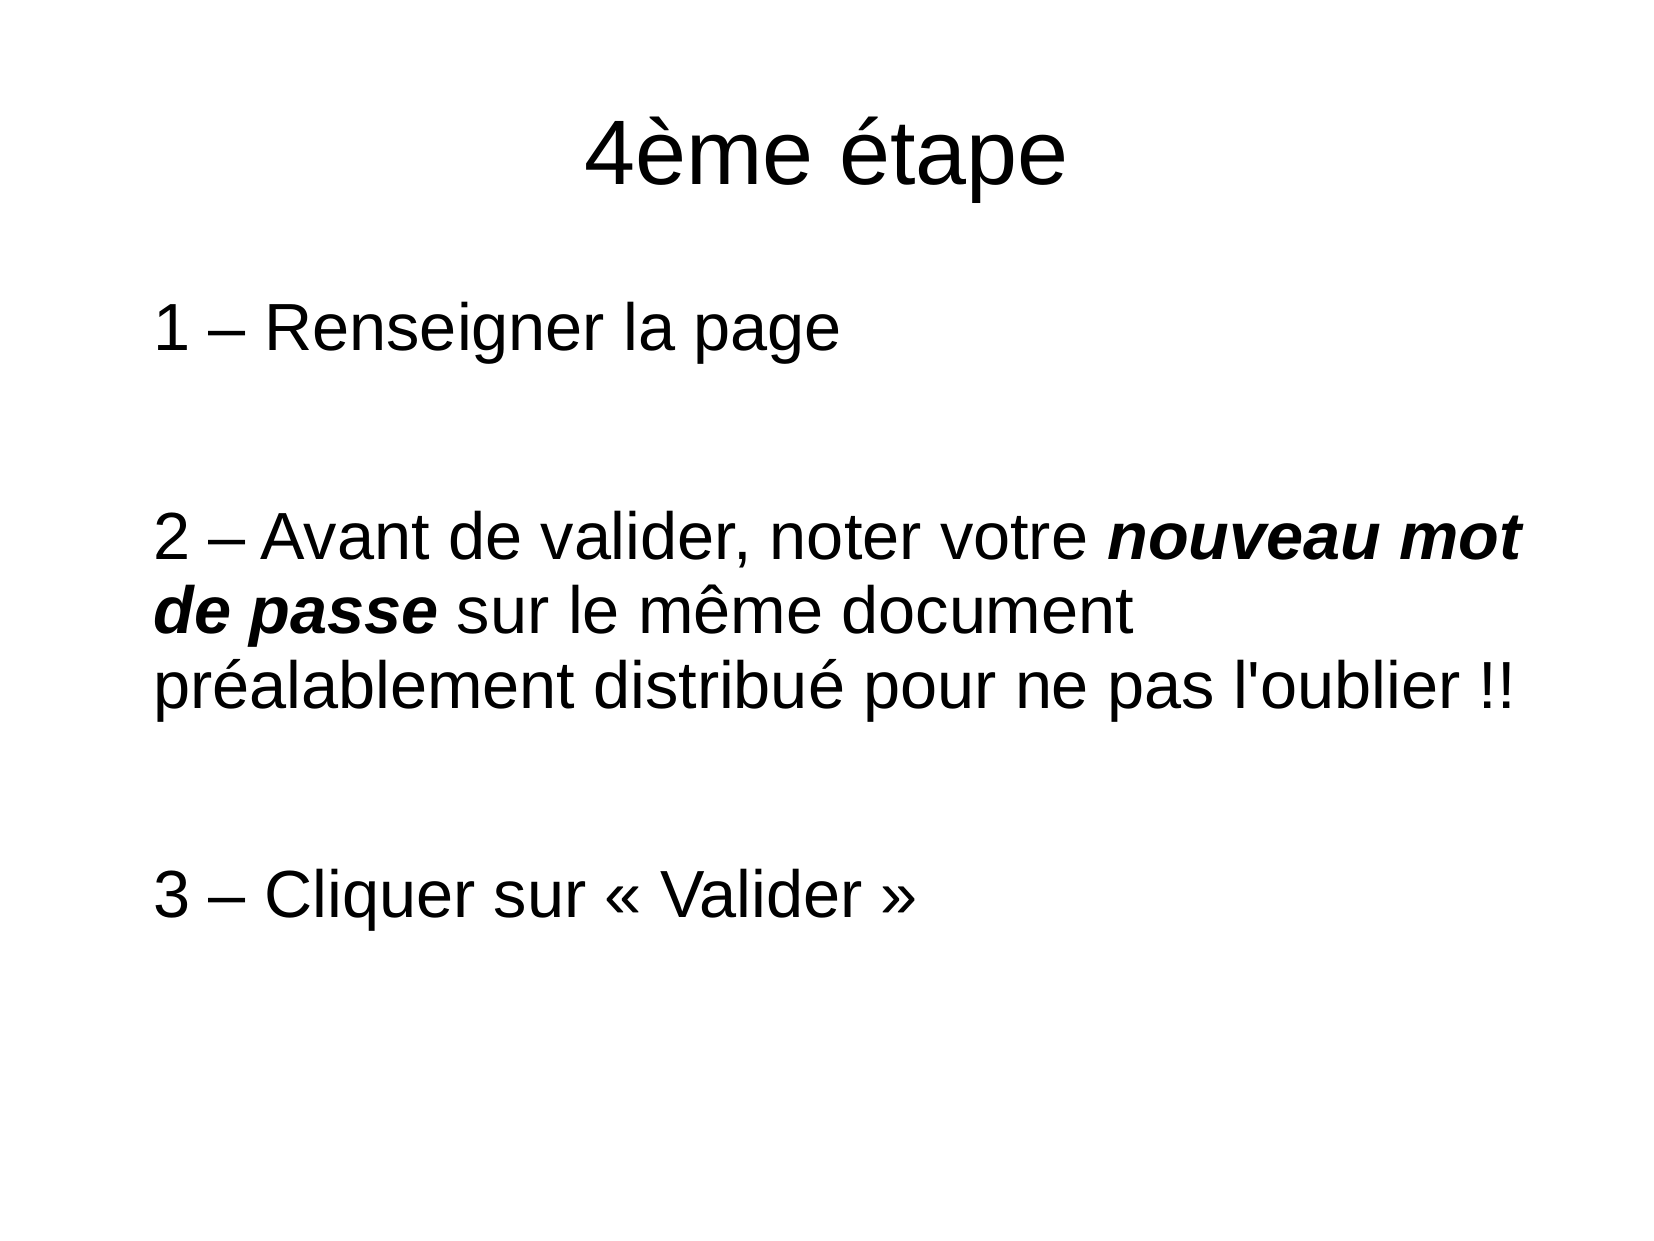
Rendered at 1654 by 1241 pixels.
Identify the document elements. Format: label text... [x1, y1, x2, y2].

list 1 – Renseigner la page 2 – Avant de valider, noter votre nouveau mot de passe sur le même document préalablement distribué pour ne pas l'oublier !! 3 – Cliquer sur « Valider » [82, 290, 1571, 1010]
title 4ème étape [82, 49, 1571, 257]
